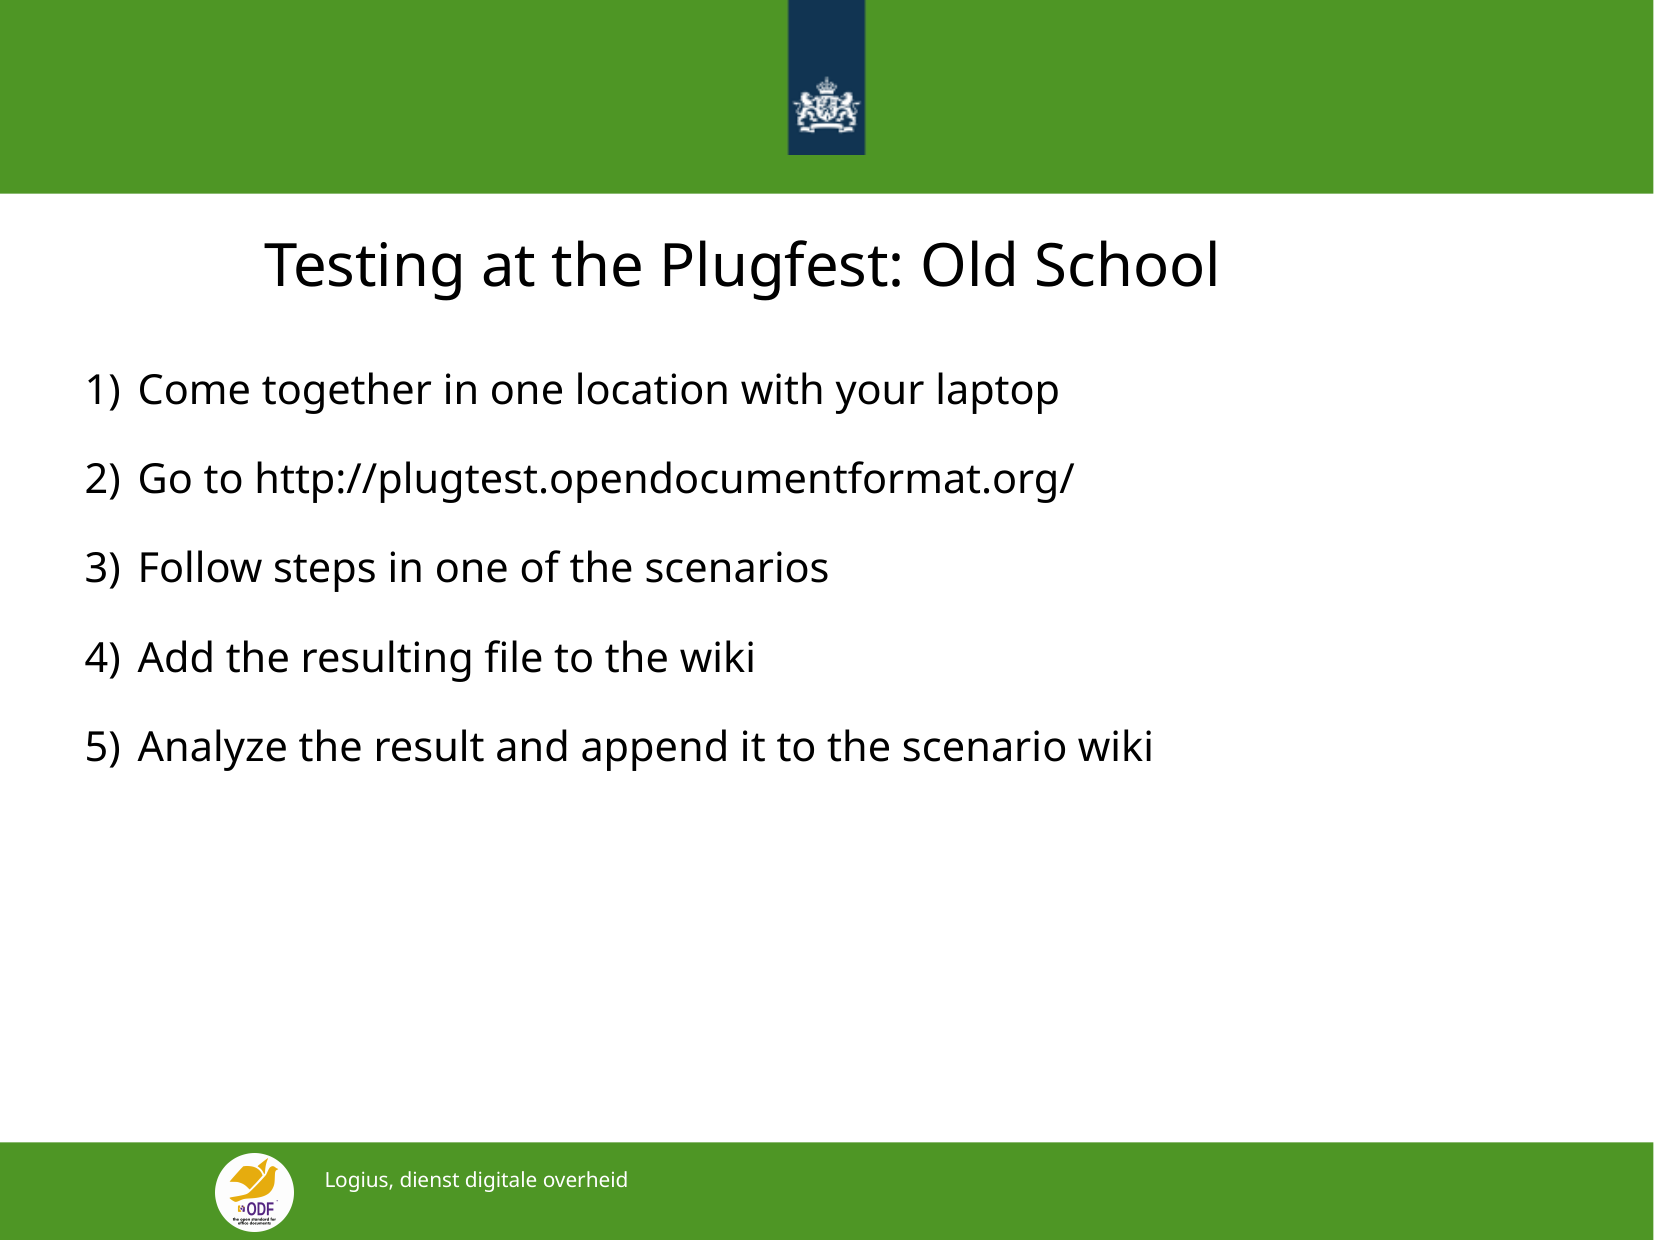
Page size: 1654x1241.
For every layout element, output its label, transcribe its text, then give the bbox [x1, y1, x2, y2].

title Testing at the Plugfest: Old School [264, 211, 1288, 315]
picture [0, 0, 1654, 155]
list Come together in one location with your laptop Go to http://plugtest.opendocumentformat.org/ Follow steps in one of the scenarios Add the resulting file to the wiki Analyze the result and append it to the scenario wiki [66, 360, 1488, 1134]
picture [215, 1153, 294, 1232]
